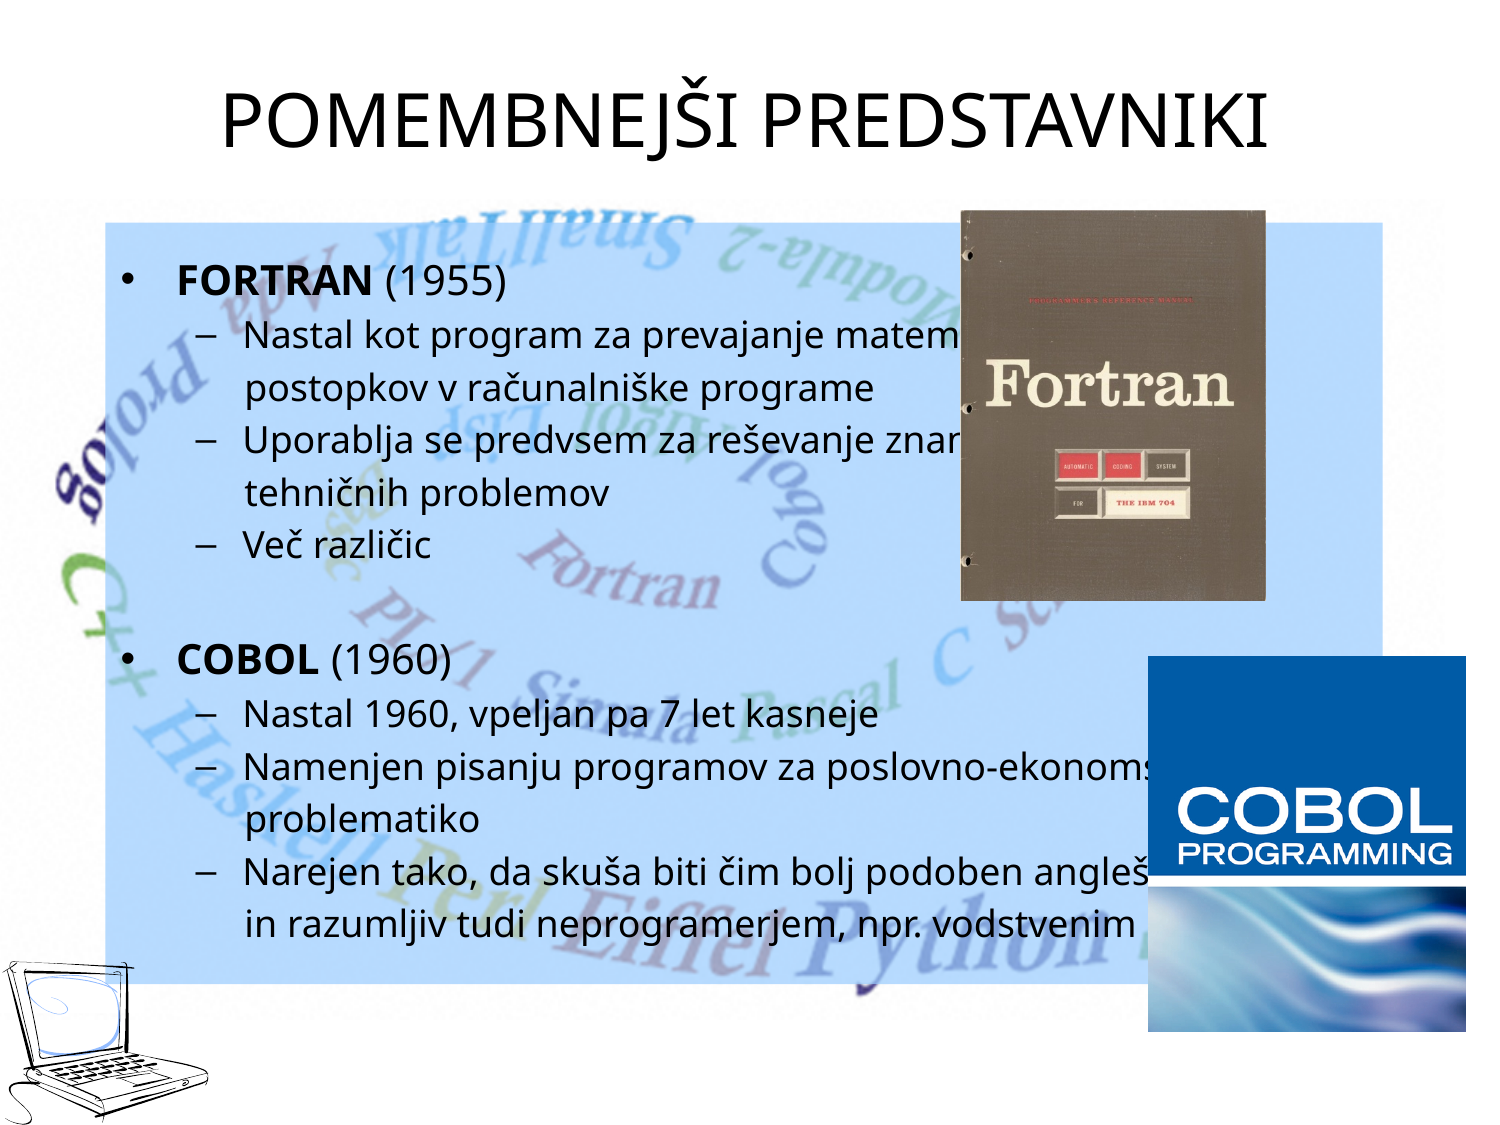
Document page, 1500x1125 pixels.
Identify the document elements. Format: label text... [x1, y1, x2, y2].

list FORTRAN (1955) Nastal kot program za prevajanje matematičnih postopkov v računalniške programe Uporablja se predvsem za reševanje znanstvenih in tehničnih problemov Več različic COBOL (1960) Nastal 1960, vpeljan pa 7 let kasneje Namenjen pisanju programov za poslovno-ekonomsko problematiko Narejen tako, da skuša biti čim bolj podoben angleškemu jeziku in razumljiv tudi neprogramerjem, npr. vodstvenim delavcem [105, 246, 1456, 1055]
picture [0, 199, 1500, 1125]
text_box [1266, 222, 1383, 246]
title POMEMBNEJŠI PREDSTAVNIKI [70, 23, 1421, 211]
text_box [105, 222, 960, 246]
